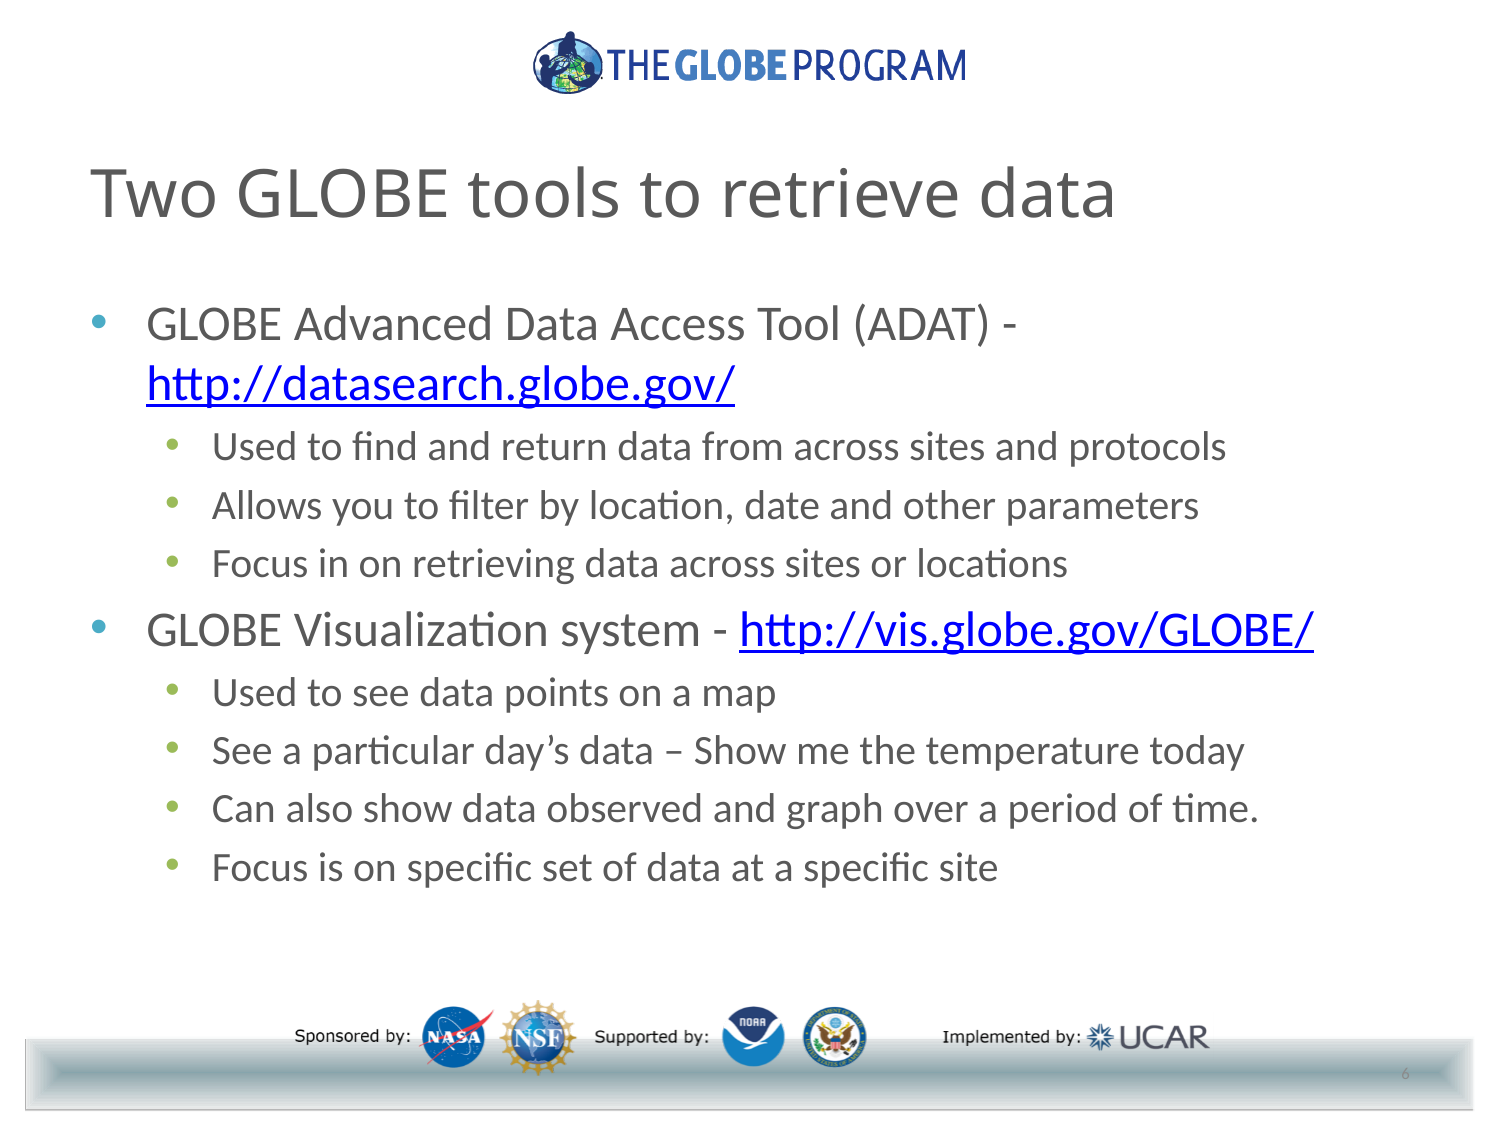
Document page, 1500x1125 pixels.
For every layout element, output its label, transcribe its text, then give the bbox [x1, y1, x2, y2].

title Two GLOBE tools to retrieve data [75, 119, 1425, 263]
picture [262, 1000, 1238, 1085]
picture [526, 24, 975, 100]
slide_number <number> [1074, 1042, 1425, 1103]
list GLOBE Advanced Data Access Tool (ADAT) - http://datasearch.globe.gov/ Used to find and return data from across sites and protocols Allows you to filter by location, date and other parameters Focus in on retrieving data across sites or locations GLOBE Visualization system - http://vis.globe.gov/GLOBE/ Used to see data points on a map See a particular day’s data – Show me the temperature today Can also show data observed and graph over a period of time. Focus is on specific set of data at a specific site [75, 283, 1425, 979]
